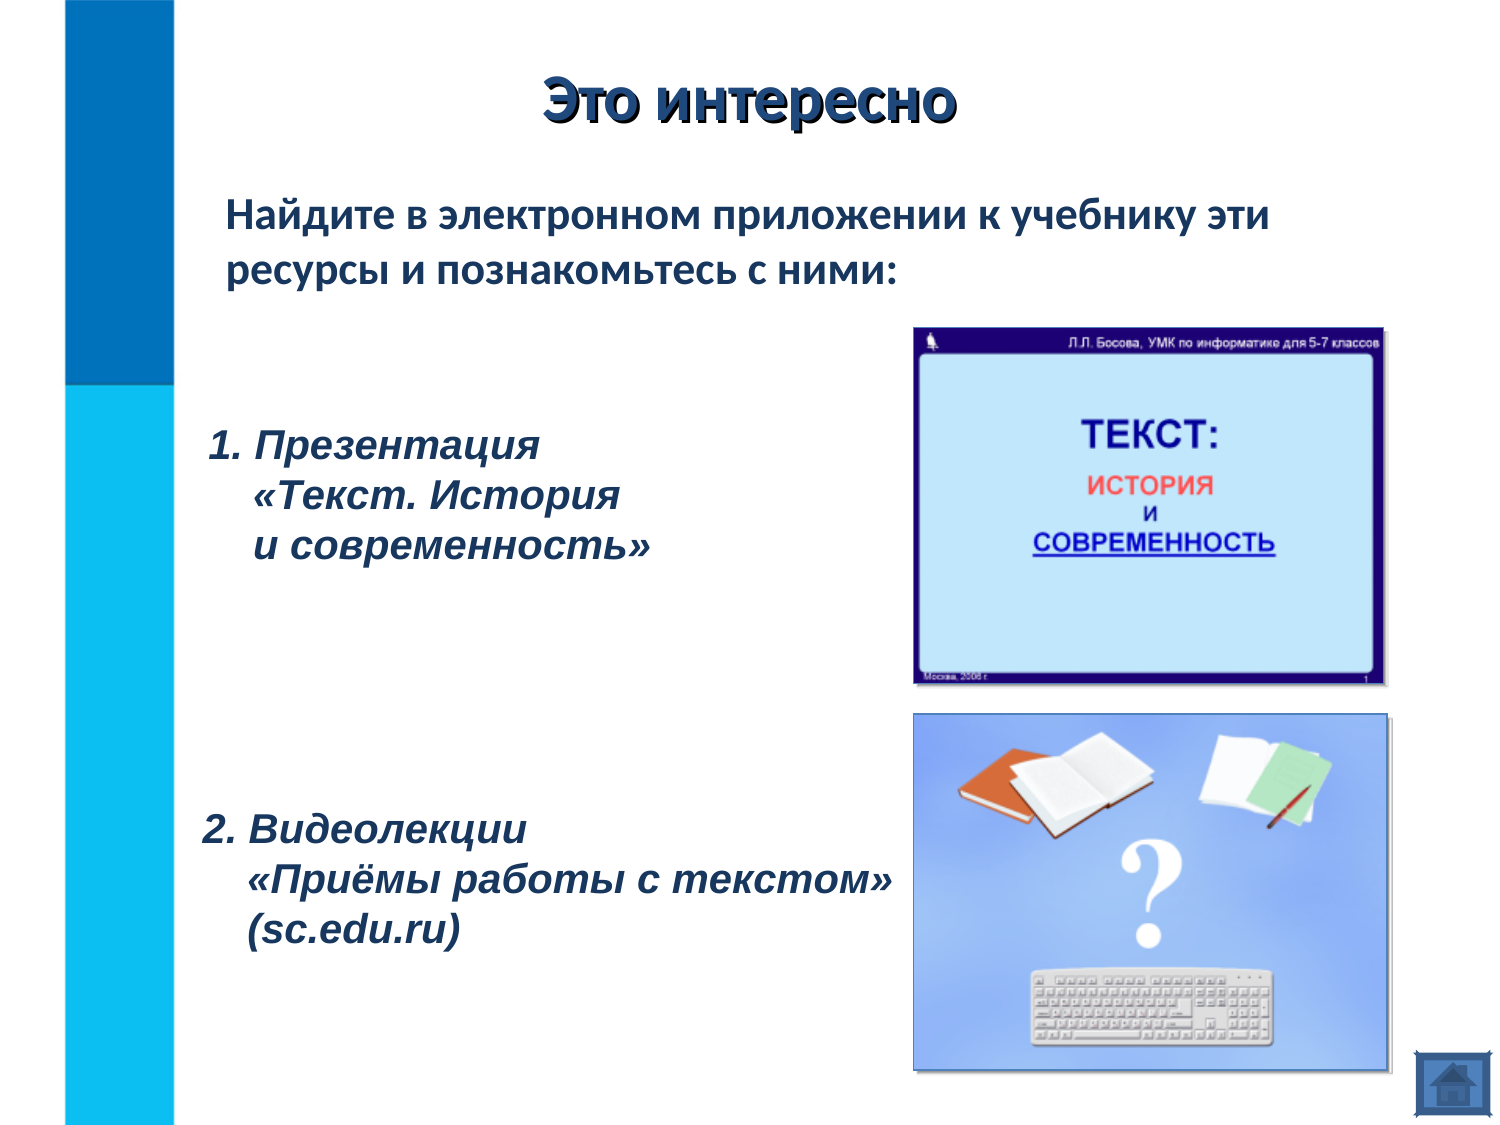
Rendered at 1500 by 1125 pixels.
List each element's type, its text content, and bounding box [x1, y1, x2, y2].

text_box 2. Видеолекции «Приёмы работы с текстом» (sc.edu.ru) [187, 794, 913, 960]
text_box [1419, 1054, 1489, 1114]
text_box 1. Презентация «Текст. История и современность» [193, 410, 839, 626]
picture [0, 0, 1500, 1125]
text_box Найдите в электронном приложении к учебнику эти ресурсы и познакомьтесь с ними: [210, 175, 1454, 302]
title Это интересно [75, 0, 1426, 188]
